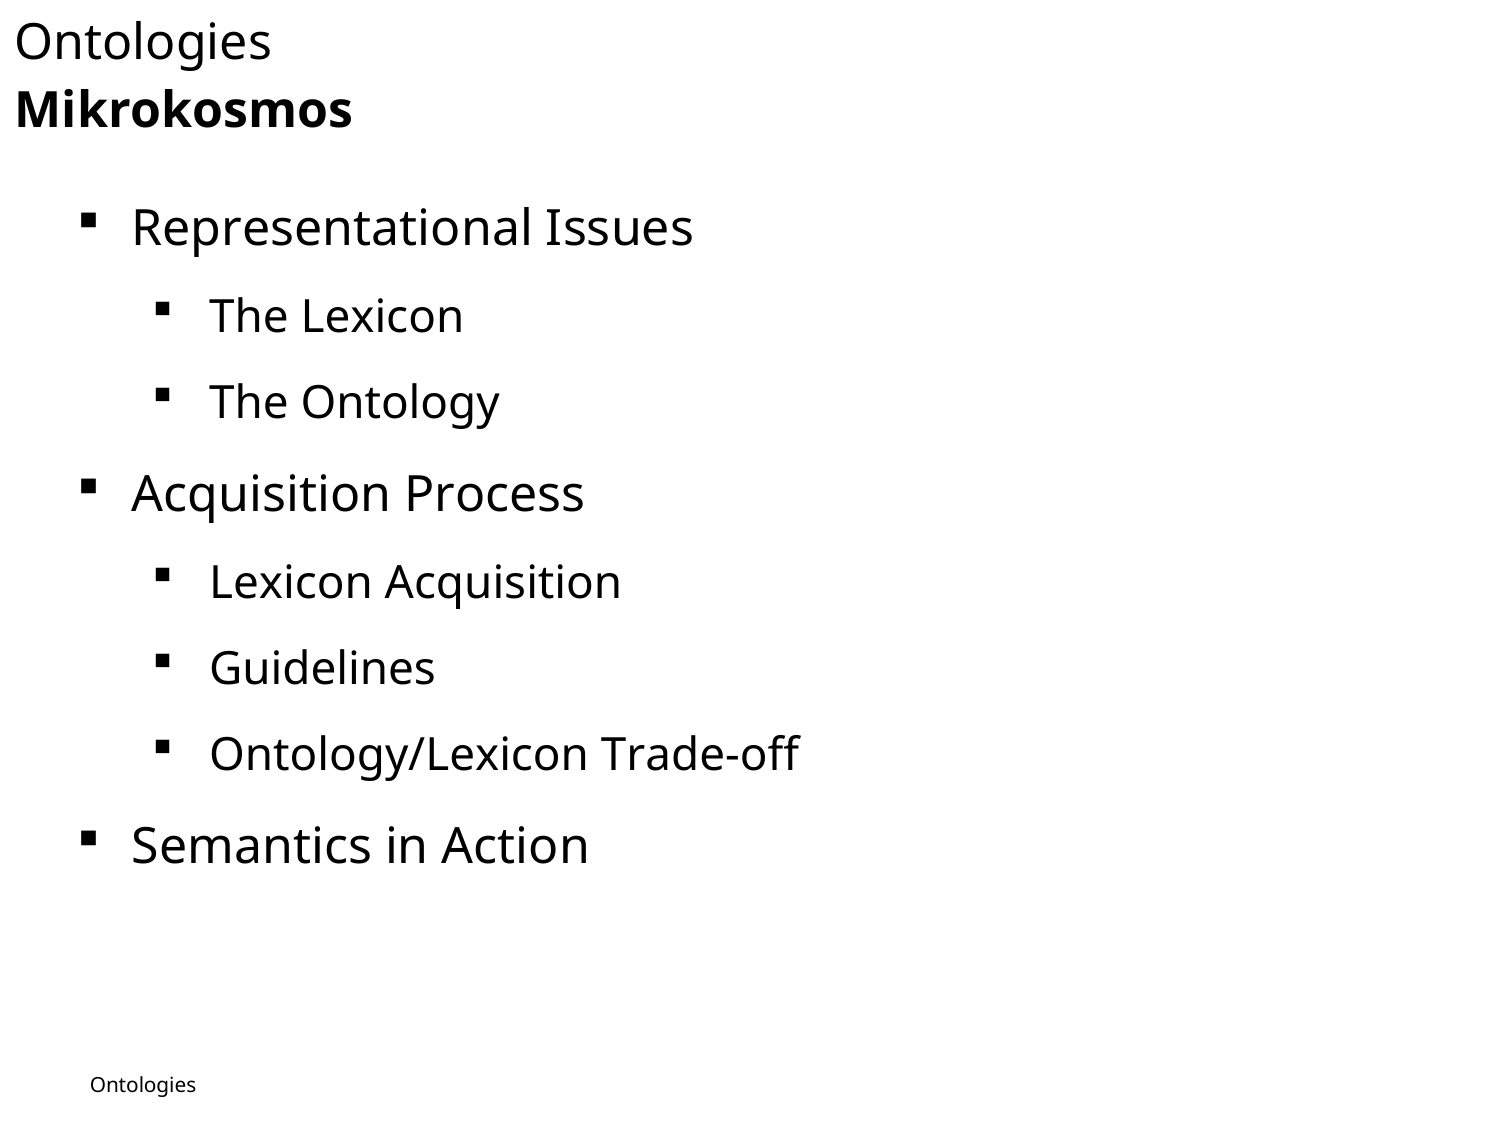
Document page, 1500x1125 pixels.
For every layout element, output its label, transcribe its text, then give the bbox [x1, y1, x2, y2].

title Ontologies Mikrokosmos [0, 0, 1401, 151]
list Representational Issues The Lexicon The Ontology Acquisition Process Lexicon Acquisition Guidelines Ontology/Lexicon Trade-off Semantics in Action [62, 174, 1463, 1013]
